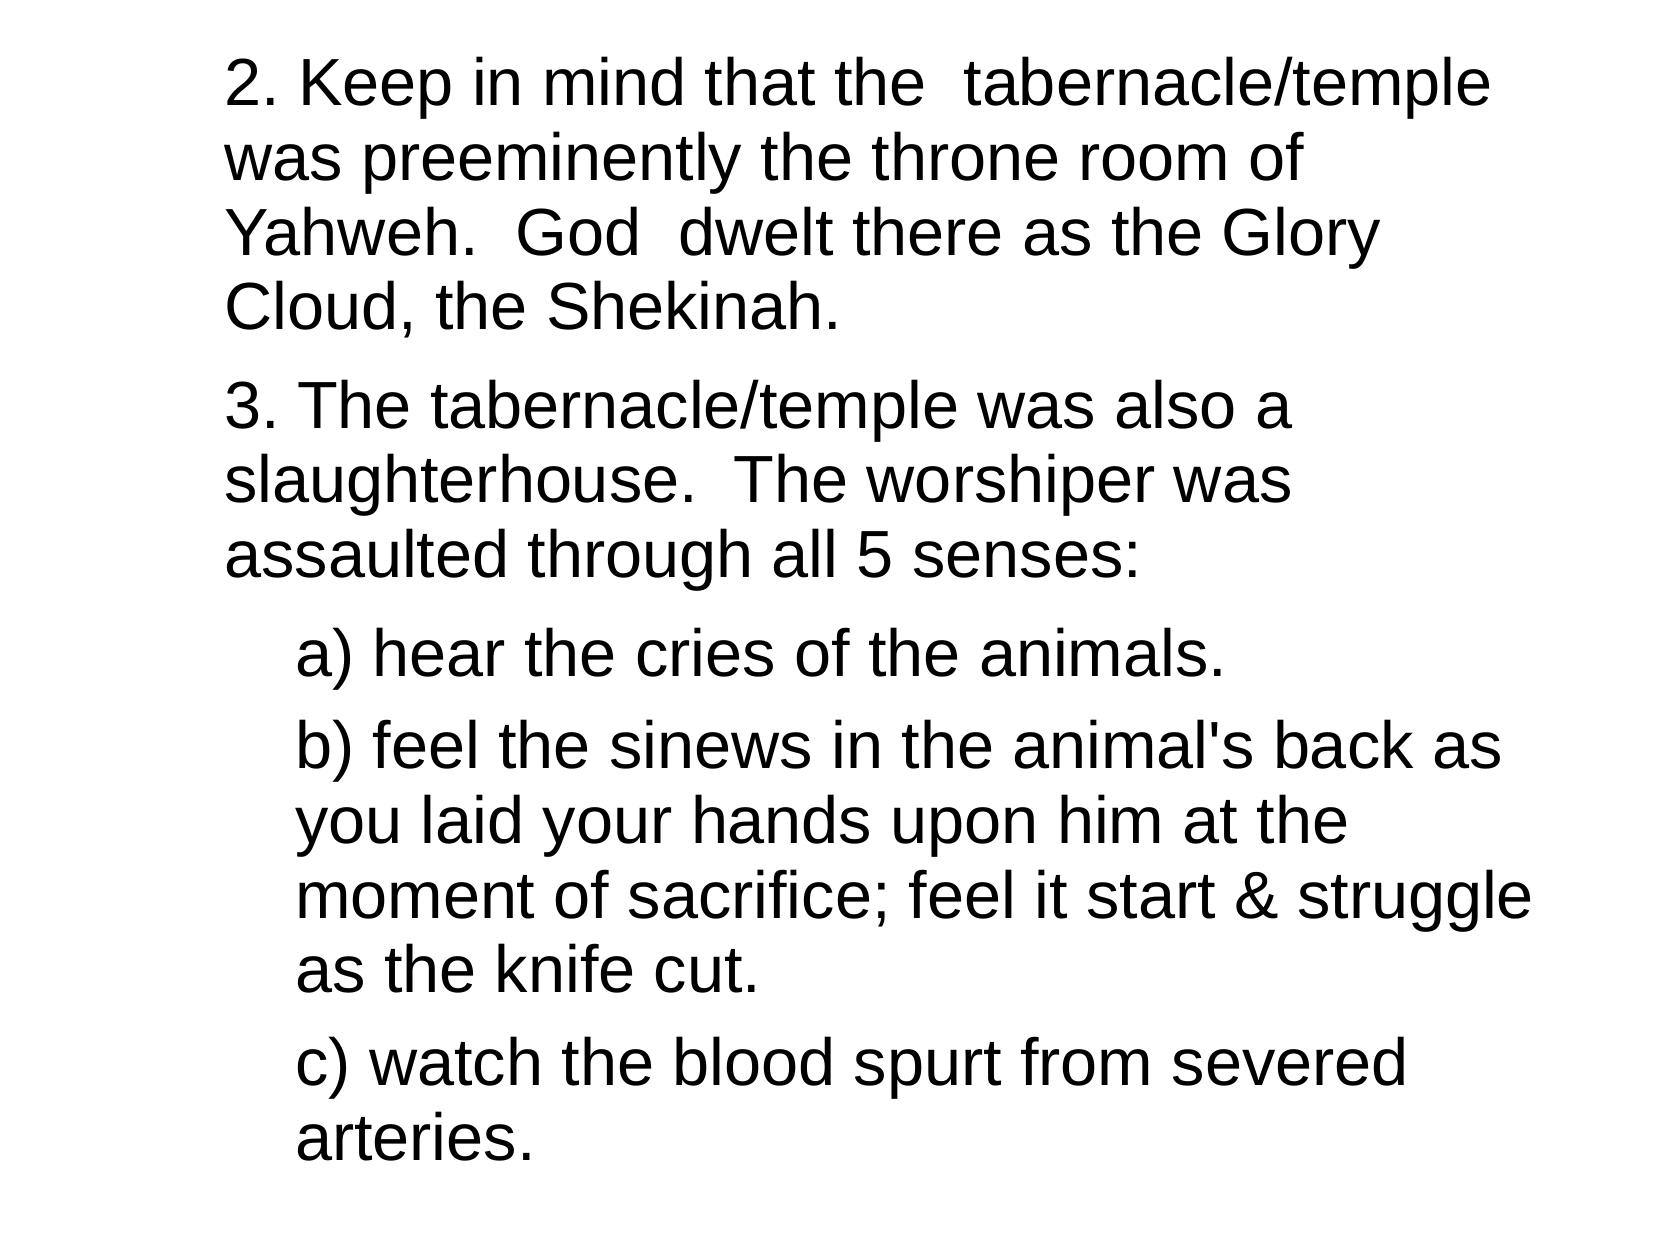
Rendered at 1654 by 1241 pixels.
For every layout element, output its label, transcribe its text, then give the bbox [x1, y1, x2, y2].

list 2. Keep in mind that the tabernacle/temple was preeminently the throne room of Yahweh. God dwelt there as the Glory Cloud, the Shekinah. 3. The tabernacle/temple was also a slaughterhouse. The worshiper was assaulted through all 5 senses: a) hear the cries of the animals. b) feel the sinews in the animal's back as you laid your hands upon him at the moment of sacrifice; feel it start & struggle as the knife cut. c) watch the blood spurt from severed arteries. [82, 45, 1538, 1171]
